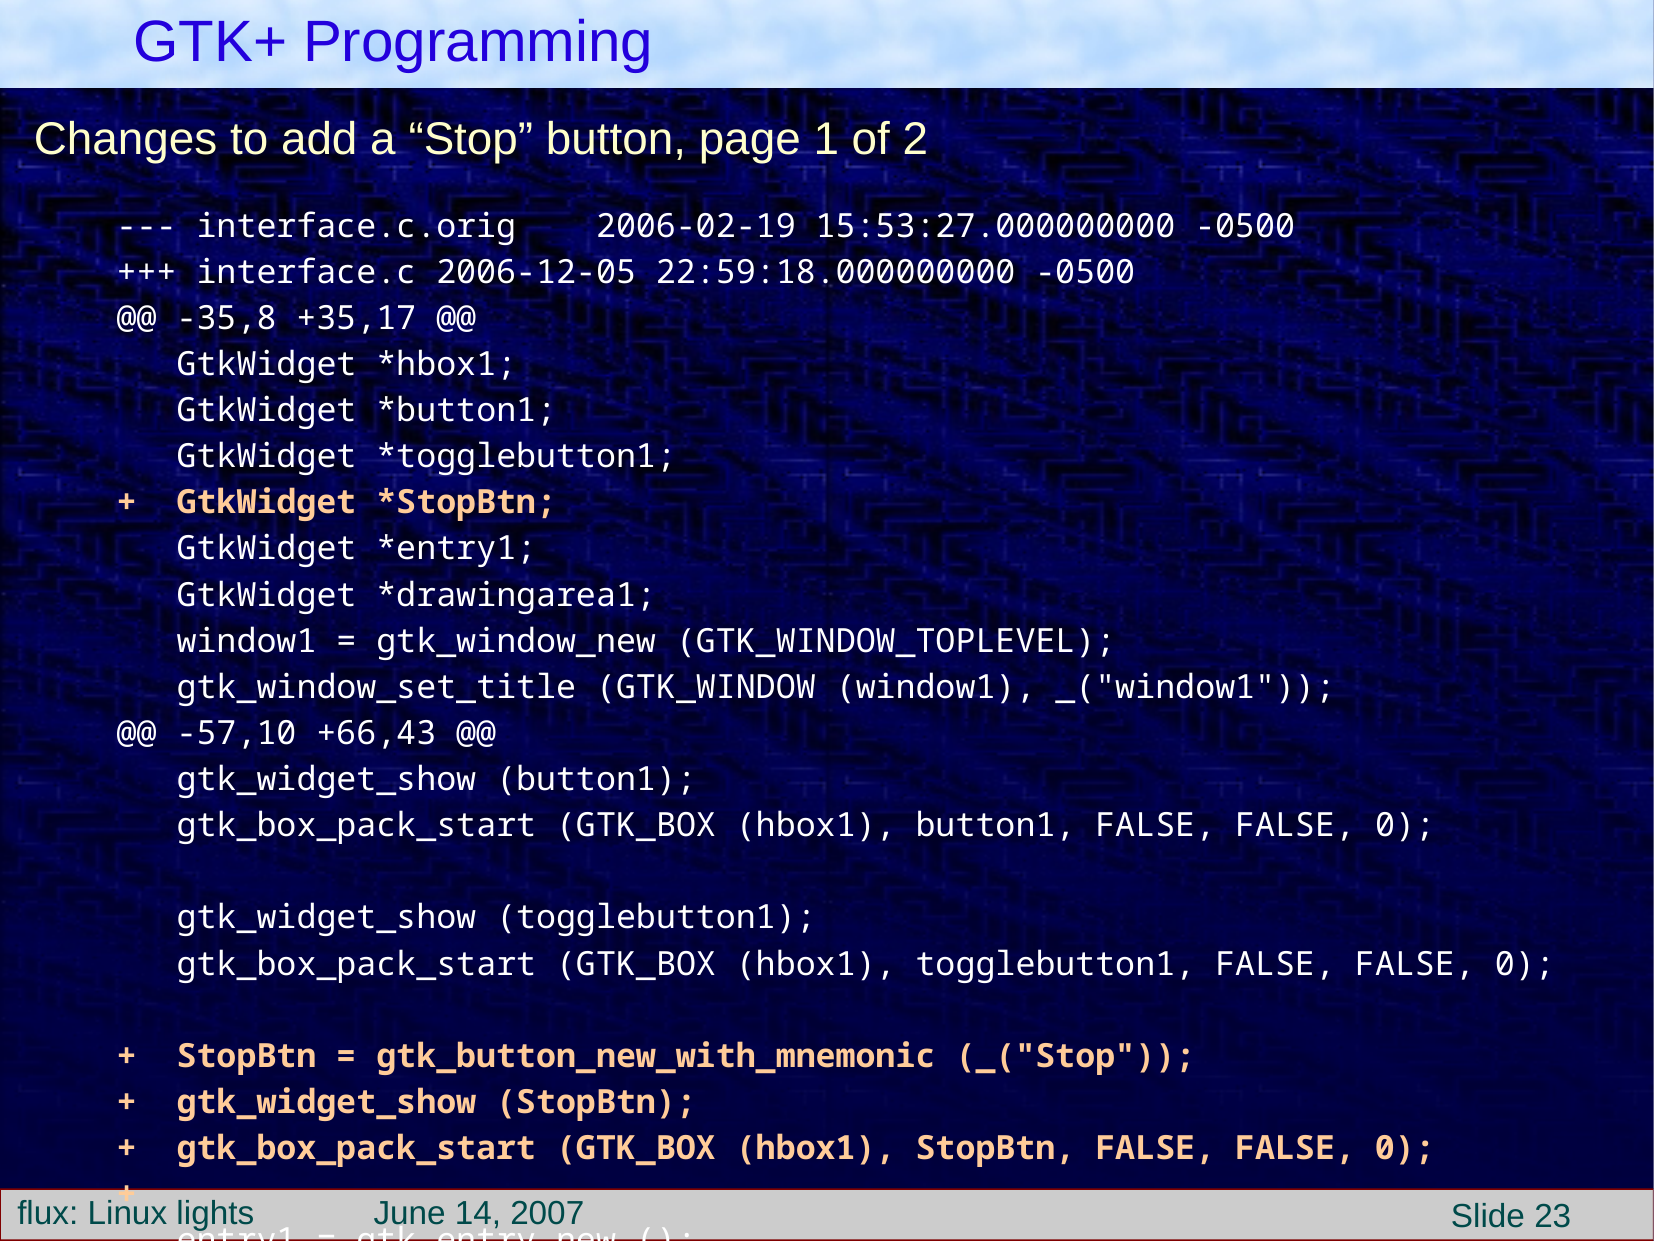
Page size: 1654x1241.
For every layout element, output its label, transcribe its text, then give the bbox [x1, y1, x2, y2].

text_box flux: Linux lights June 14, 2007 [2, 1186, 713, 1241]
text_box GTK+ Programming [0, 0, 1654, 88]
text_box Slide <number> [1436, 1189, 1654, 1241]
text_box Changes to add a “Stop” button, page 1 of 2 [19, 104, 944, 176]
text_box --- interface.c.orig 2006-02-19 15:53:27.000000000 -0500 +++ interface.c 2006-12-05 22:59:18.000000000 -0500 @@ -35,8 +35,17 @@ GtkWidget *hbox1; GtkWidget *button1; GtkWidget *togglebutton1; + GtkWidget *StopBtn; GtkWidget *entry1; GtkWidget *drawingarea1; window1 = gtk_window_new (GTK_WINDOW_TOPLEVEL); gtk_window_set_title (GTK_WINDOW (window1), _("window1")); @@ -57,10 +66,43 @@ gtk_widget_show (button1); gtk_box_pack_start (GTK_BOX (hbox1), button1, FALSE, FALSE, 0); gtk_widget_show (togglebutton1); gtk_box_pack_start (GTK_BOX (hbox1), togglebutton1, FALSE, FALSE, 0); + StopBtn = gtk_button_new_with_mnemonic (_("Stop")); + gtk_widget_show (StopBtn); + gtk_box_pack_start (GTK_BOX (hbox1), StopBtn, FALSE, FALSE, 0); + entry1 = gtk_entry_new (); gtk_widget_show (entry1); gtk_box_pack_start (GTK_BOX (hbox1), entry1, TRUE, TRUE, 0); [101, 193, 1601, 1182]
text_box [713, 1189, 1436, 1241]
picture [0, 88, 1654, 1189]
